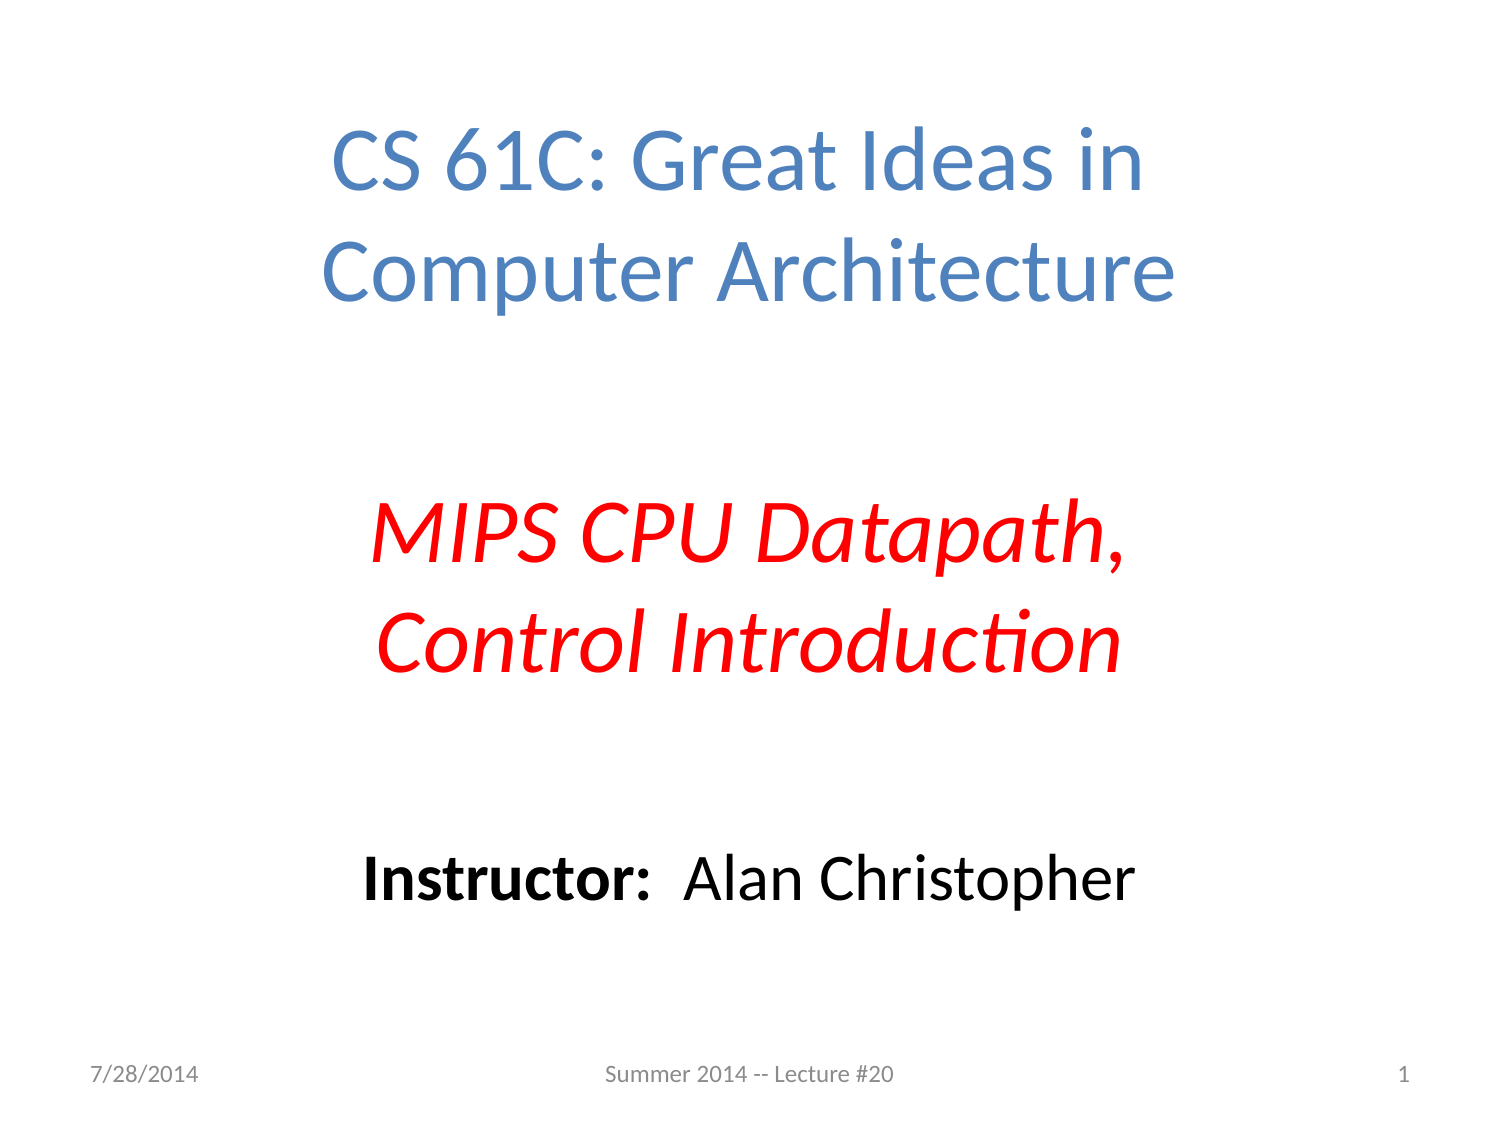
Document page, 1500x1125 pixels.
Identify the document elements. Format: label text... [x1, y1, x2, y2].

text_box CS 61C: Great Ideas in Computer Architecture MIPS CPU Datapath, Control Introduction [0, 91, 1500, 829]
slide_number <number> [1074, 1042, 1425, 1103]
subtitle Instructor: Alan Christopher [0, 829, 1500, 927]
slide_number 7/28/2014 [75, 1042, 425, 1103]
footer Summer 2014 -- Lecture #20 [512, 1042, 988, 1103]
